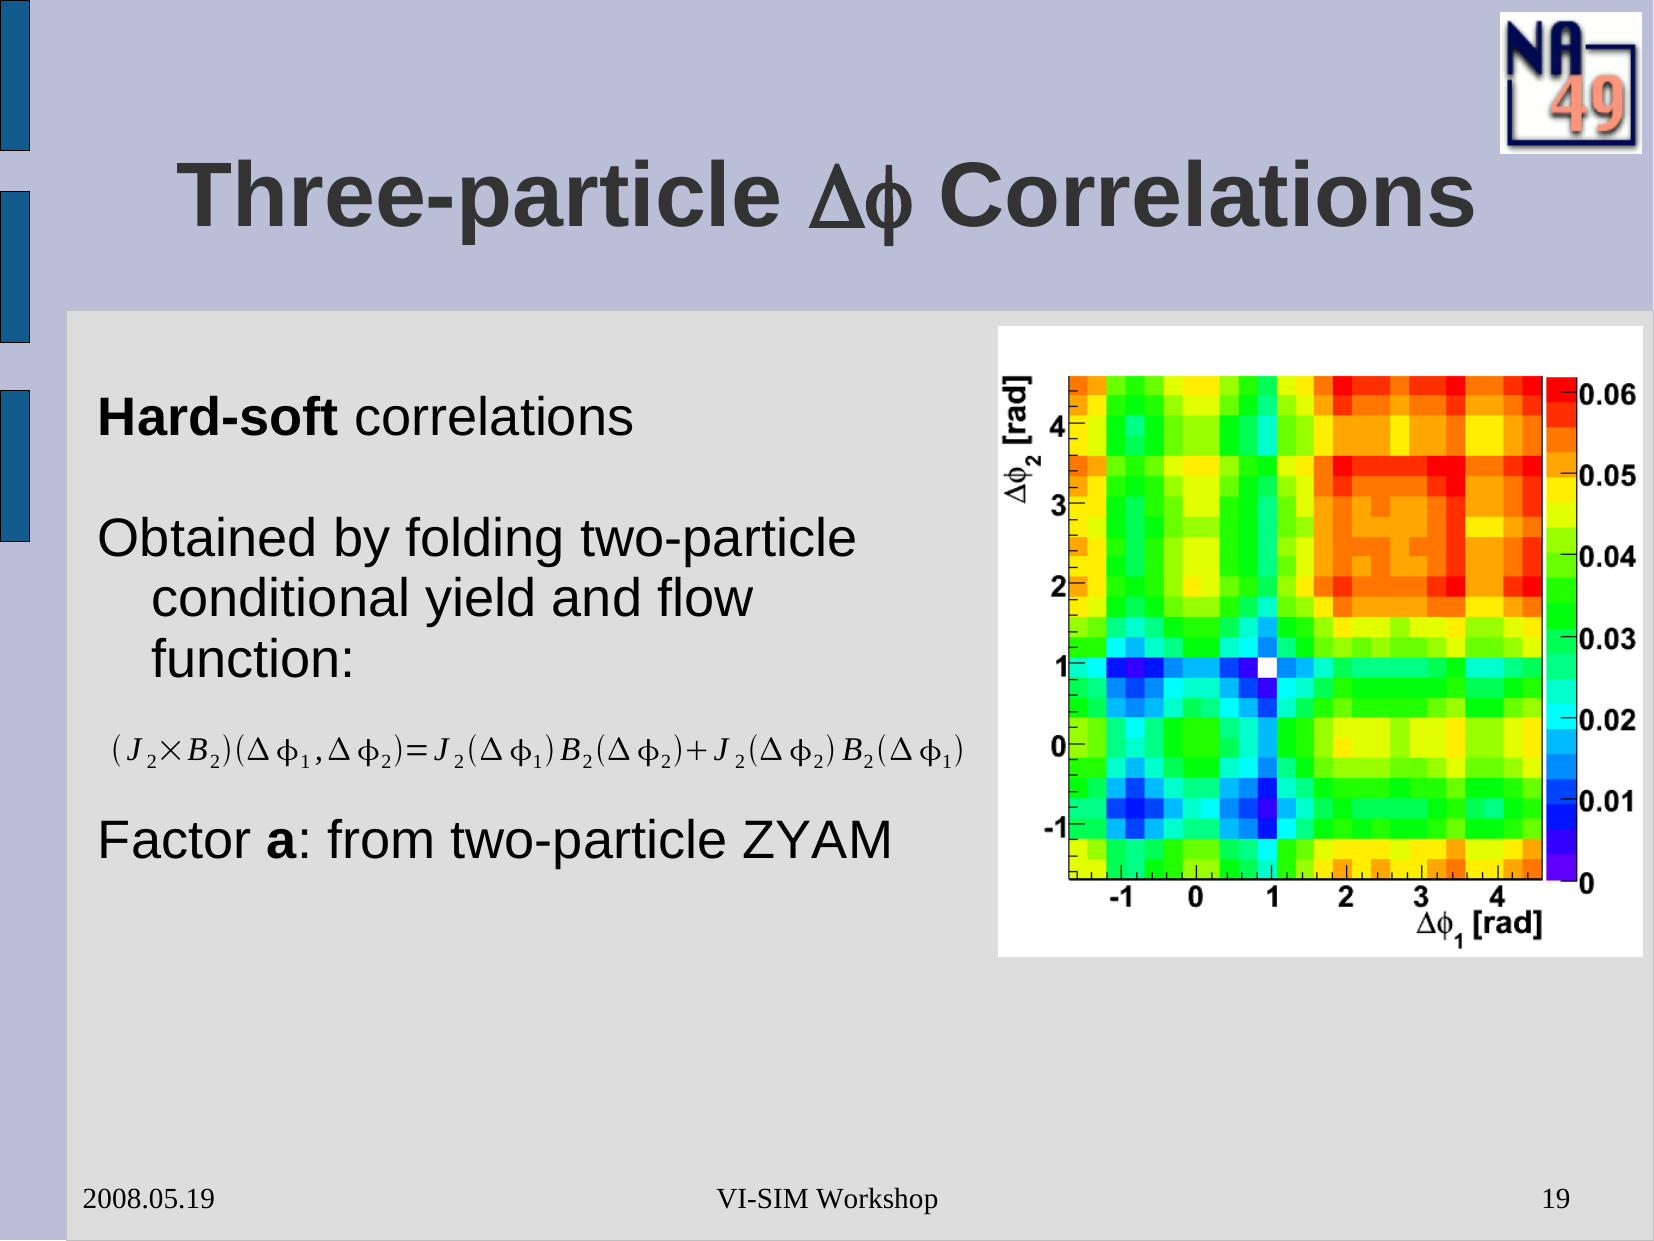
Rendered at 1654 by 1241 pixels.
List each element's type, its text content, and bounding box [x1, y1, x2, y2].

title Three-particle Df Correlations [121, 98, 1534, 291]
chart [105, 730, 971, 773]
picture [1500, 12, 1642, 154]
list Hard-soft correlations Obtained by folding two-particle conditional yield and flow function: Factor a: from two-particle ZYAM [80, 386, 963, 1153]
picture [998, 326, 1643, 957]
